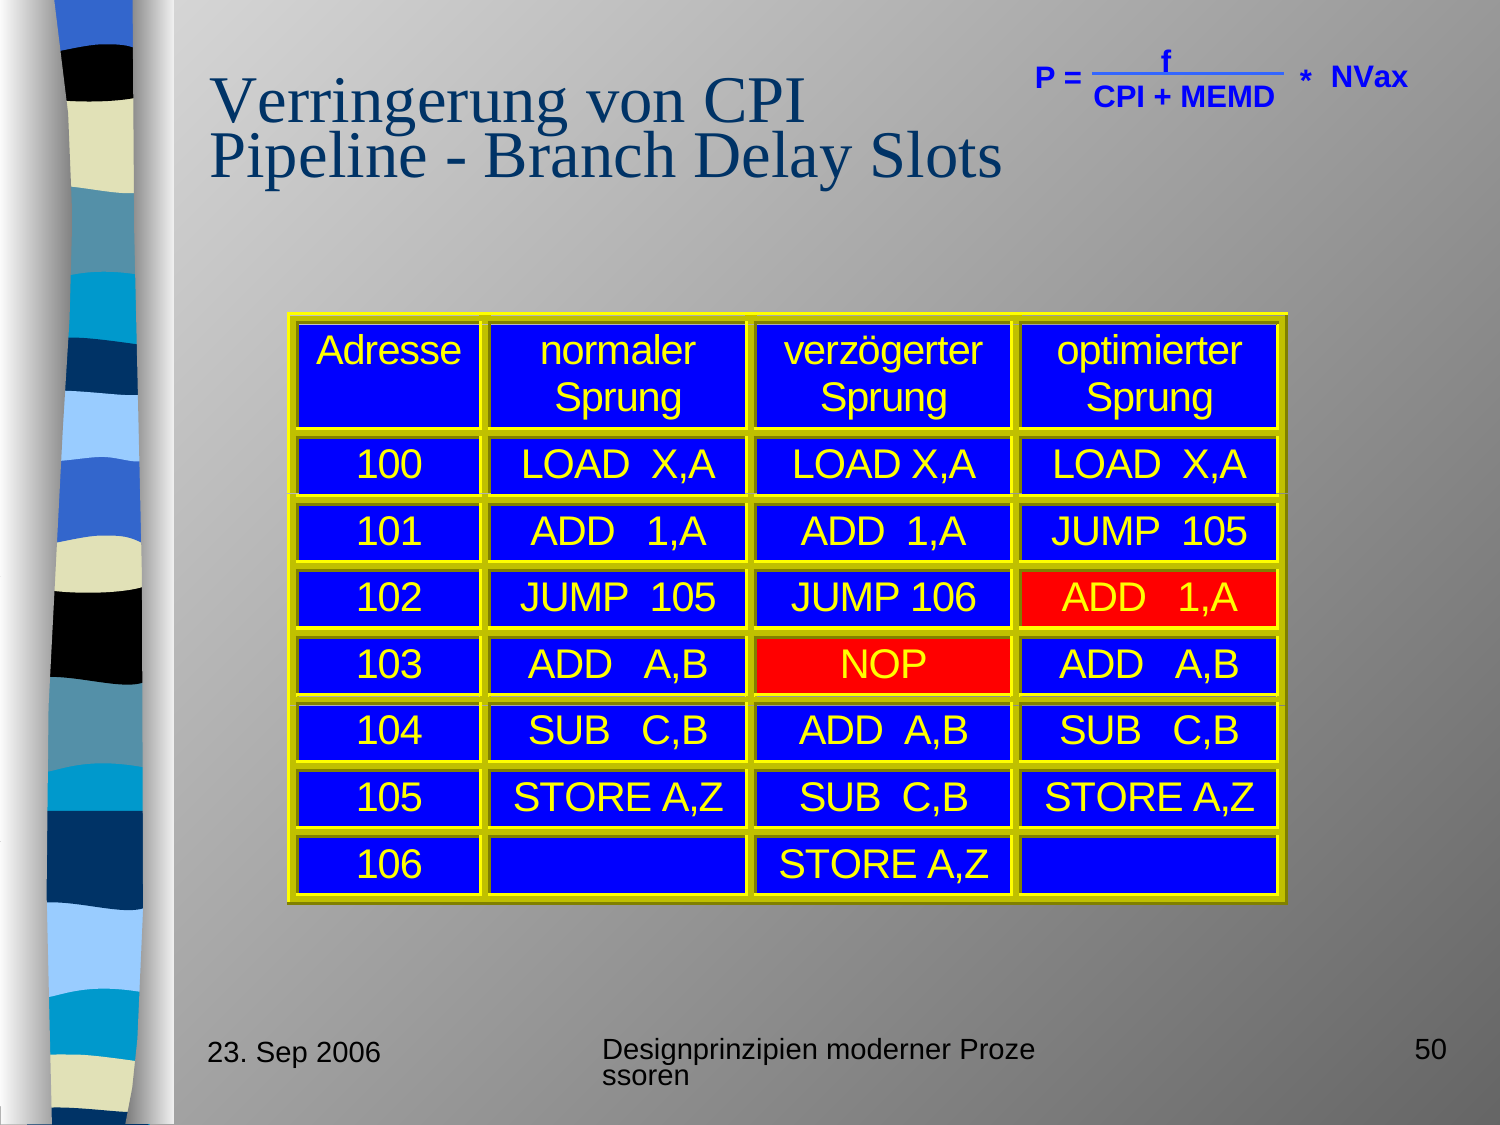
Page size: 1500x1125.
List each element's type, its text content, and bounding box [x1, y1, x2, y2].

chart [200, 312, 1375, 930]
title Verringerung von CPI Pipeline - Branch Delay Slots [194, 42, 1470, 224]
chart [1033, 42, 1445, 132]
